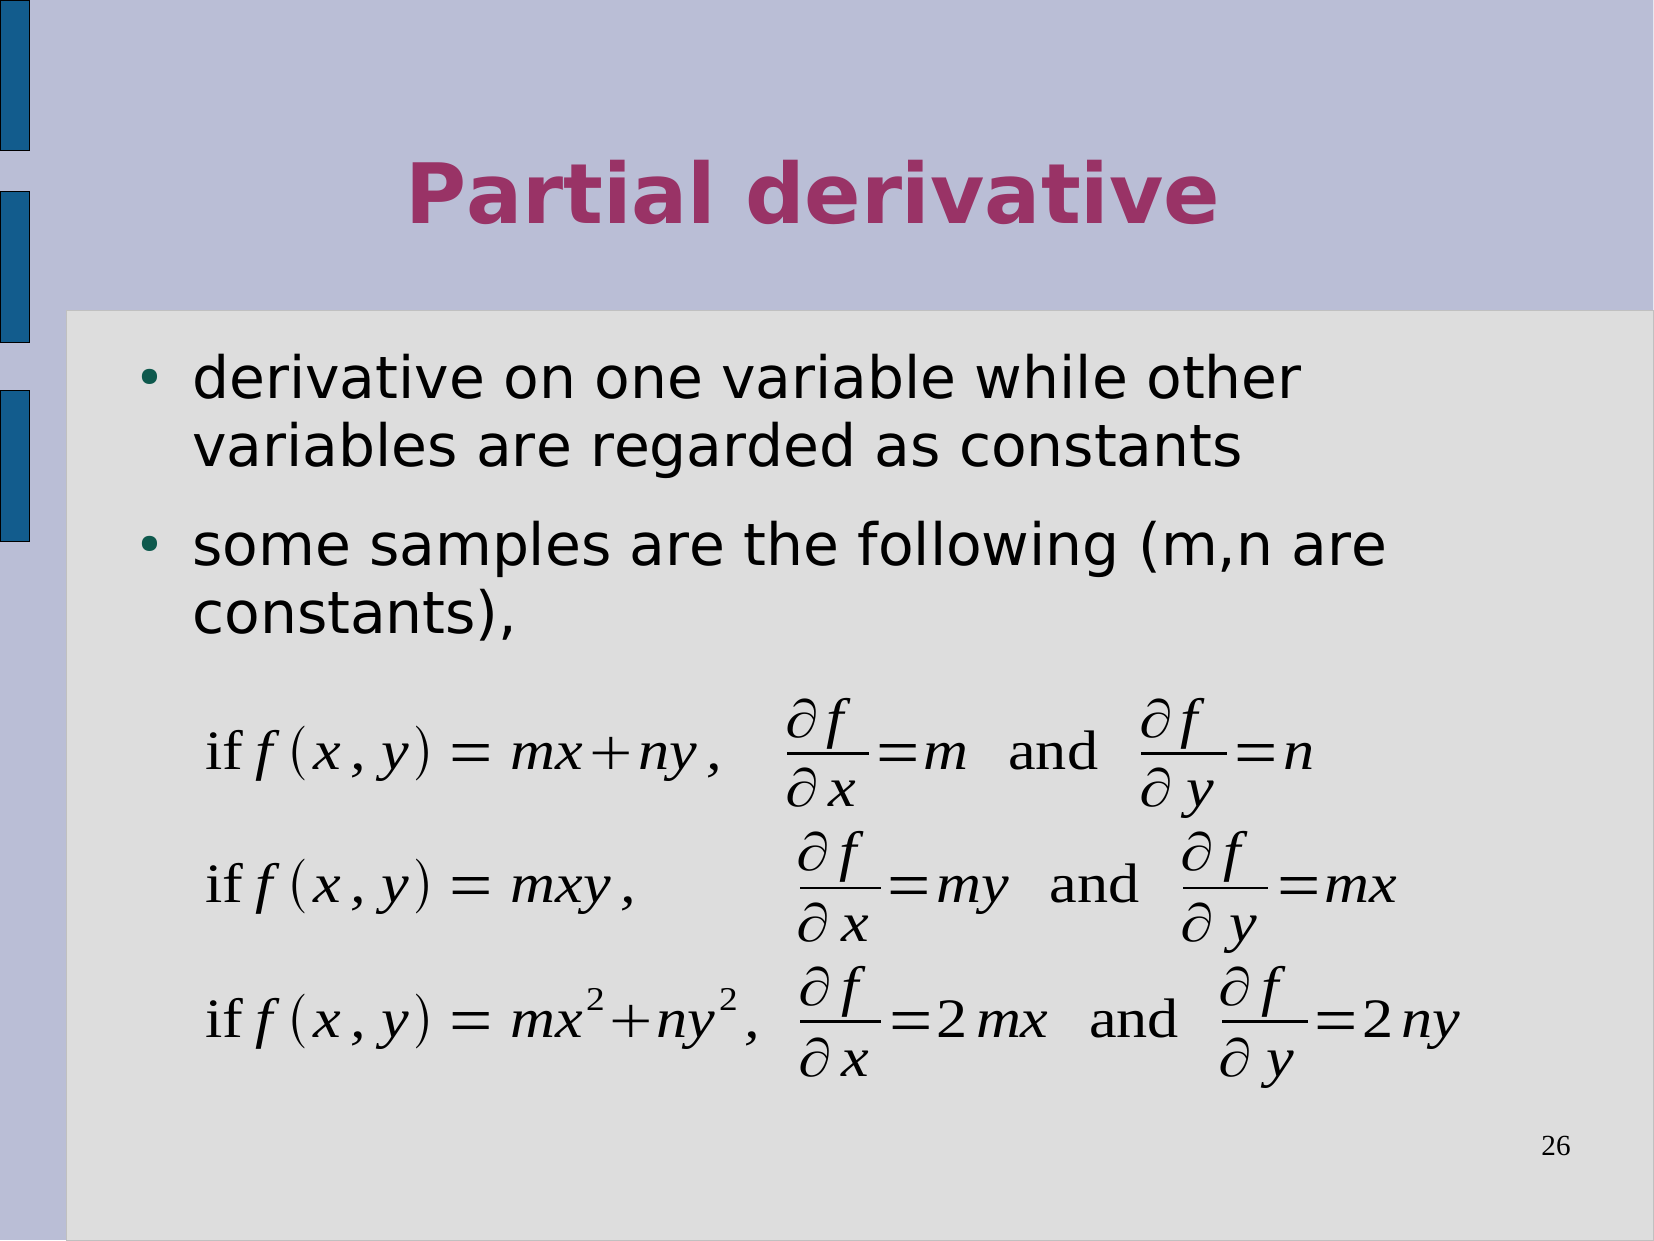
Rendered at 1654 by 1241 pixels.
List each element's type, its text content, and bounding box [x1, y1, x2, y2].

chart [196, 687, 1467, 1088]
title Partial derivative [121, 98, 1534, 291]
list derivative on one variable while other variables are regarded as constants some samples are the following (m,n are constants), [121, 344, 1534, 1112]
